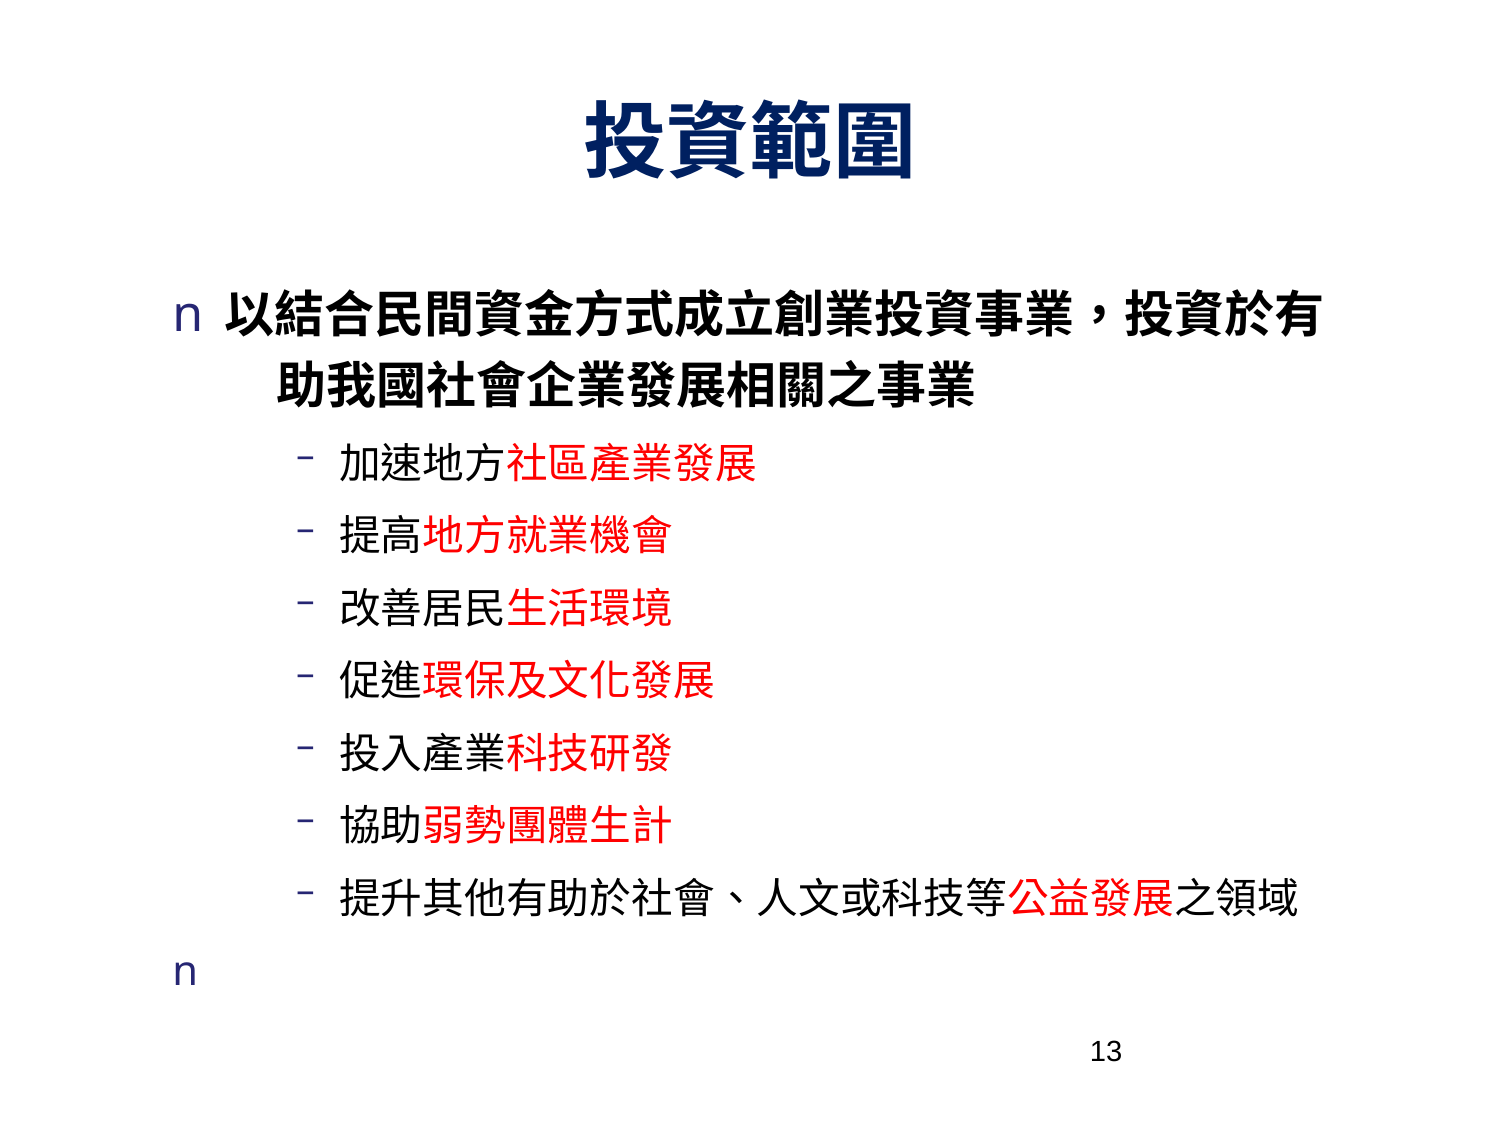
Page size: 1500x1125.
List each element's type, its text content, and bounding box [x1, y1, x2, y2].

text_box 投資範圍 [75, 45, 1426, 222]
text_box 12 [1074, 1024, 1426, 1103]
text_box 以結合民間資金方式成立創業投資事業，投資於有助我國社會企業發展相關之事業 加速地方社區產業發展 提高地方就業機會 改善居民生活環境 促進環保及文化發展 投入產業科技研發 協助弱勢團體生計 提升其他有助於社會、人文或科技等公益發展之領域 [75, 262, 1346, 1125]
